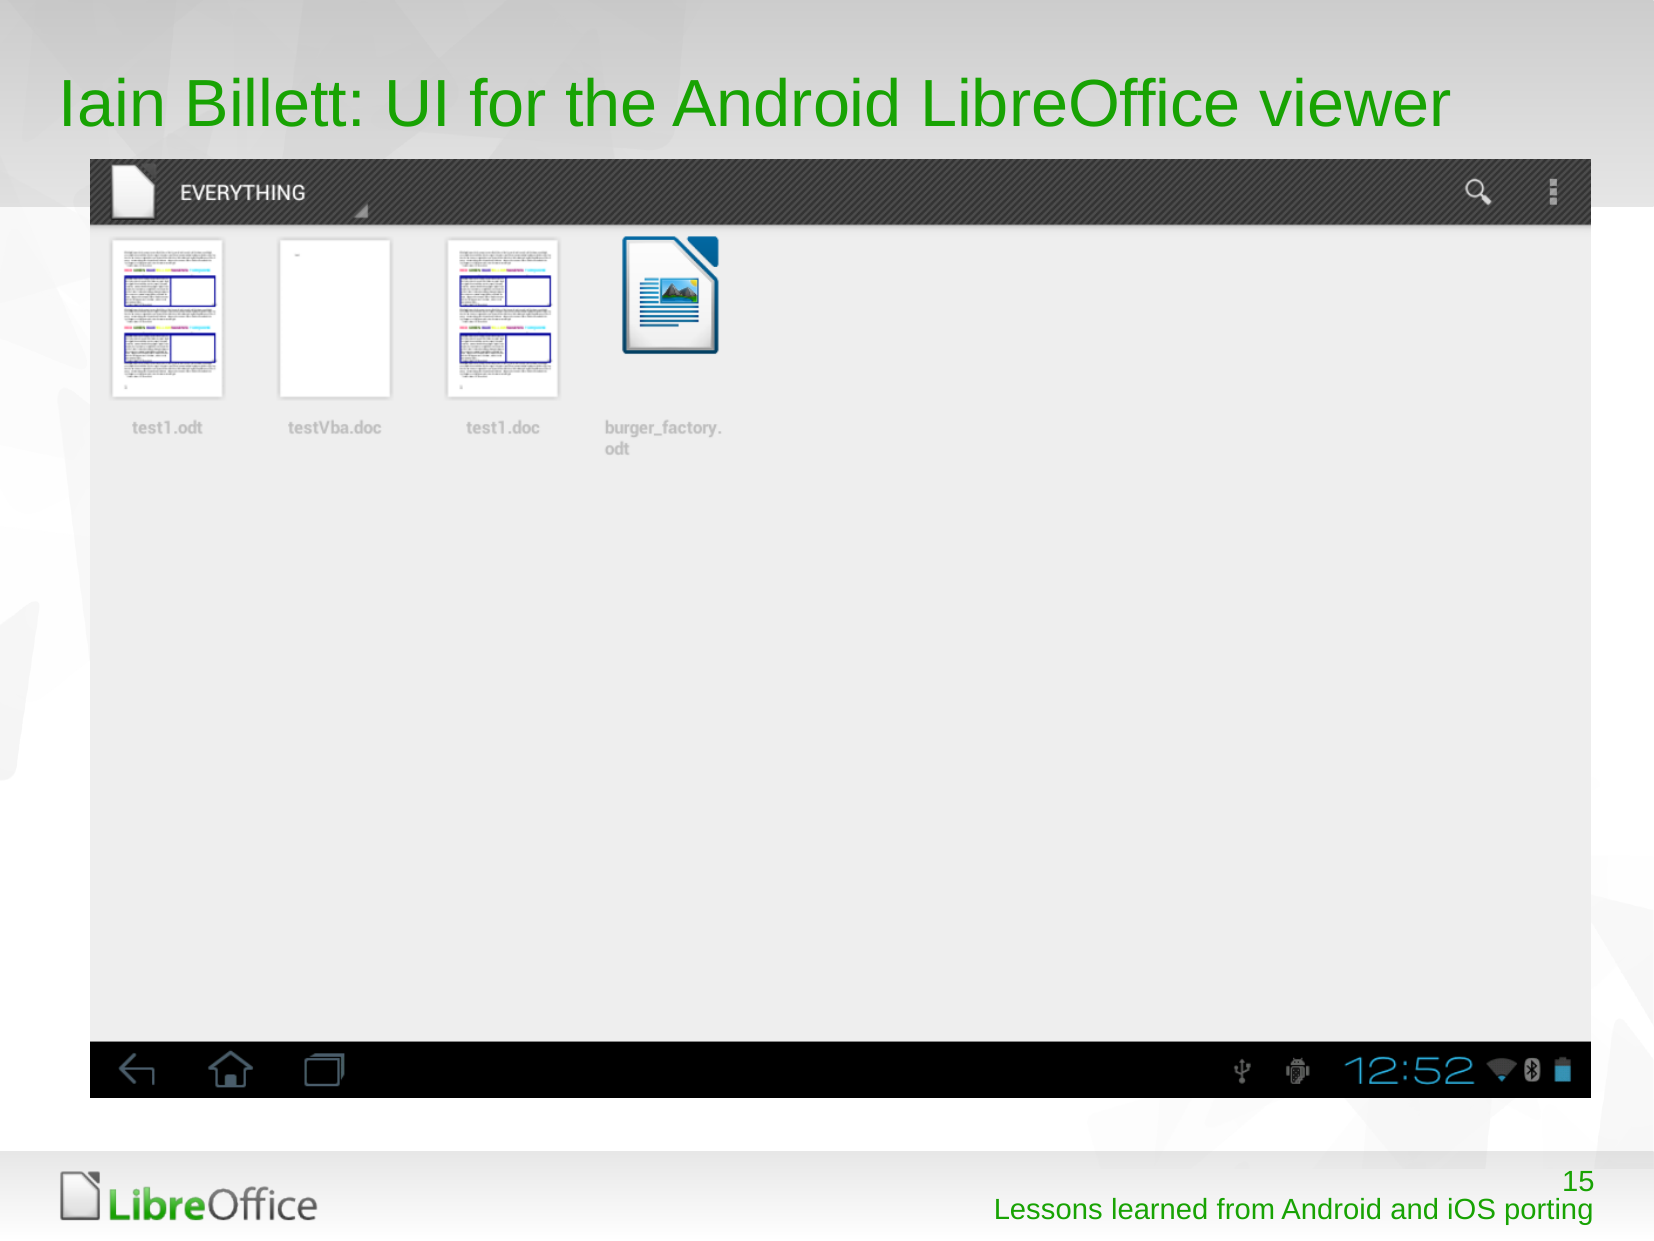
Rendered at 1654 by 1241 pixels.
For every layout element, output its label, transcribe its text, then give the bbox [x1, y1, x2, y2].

picture [41, 1152, 337, 1240]
title Iain Billett: UI for the Android LibreOffice viewer [59, 29, 1595, 178]
picture [0, 0, 1654, 1169]
